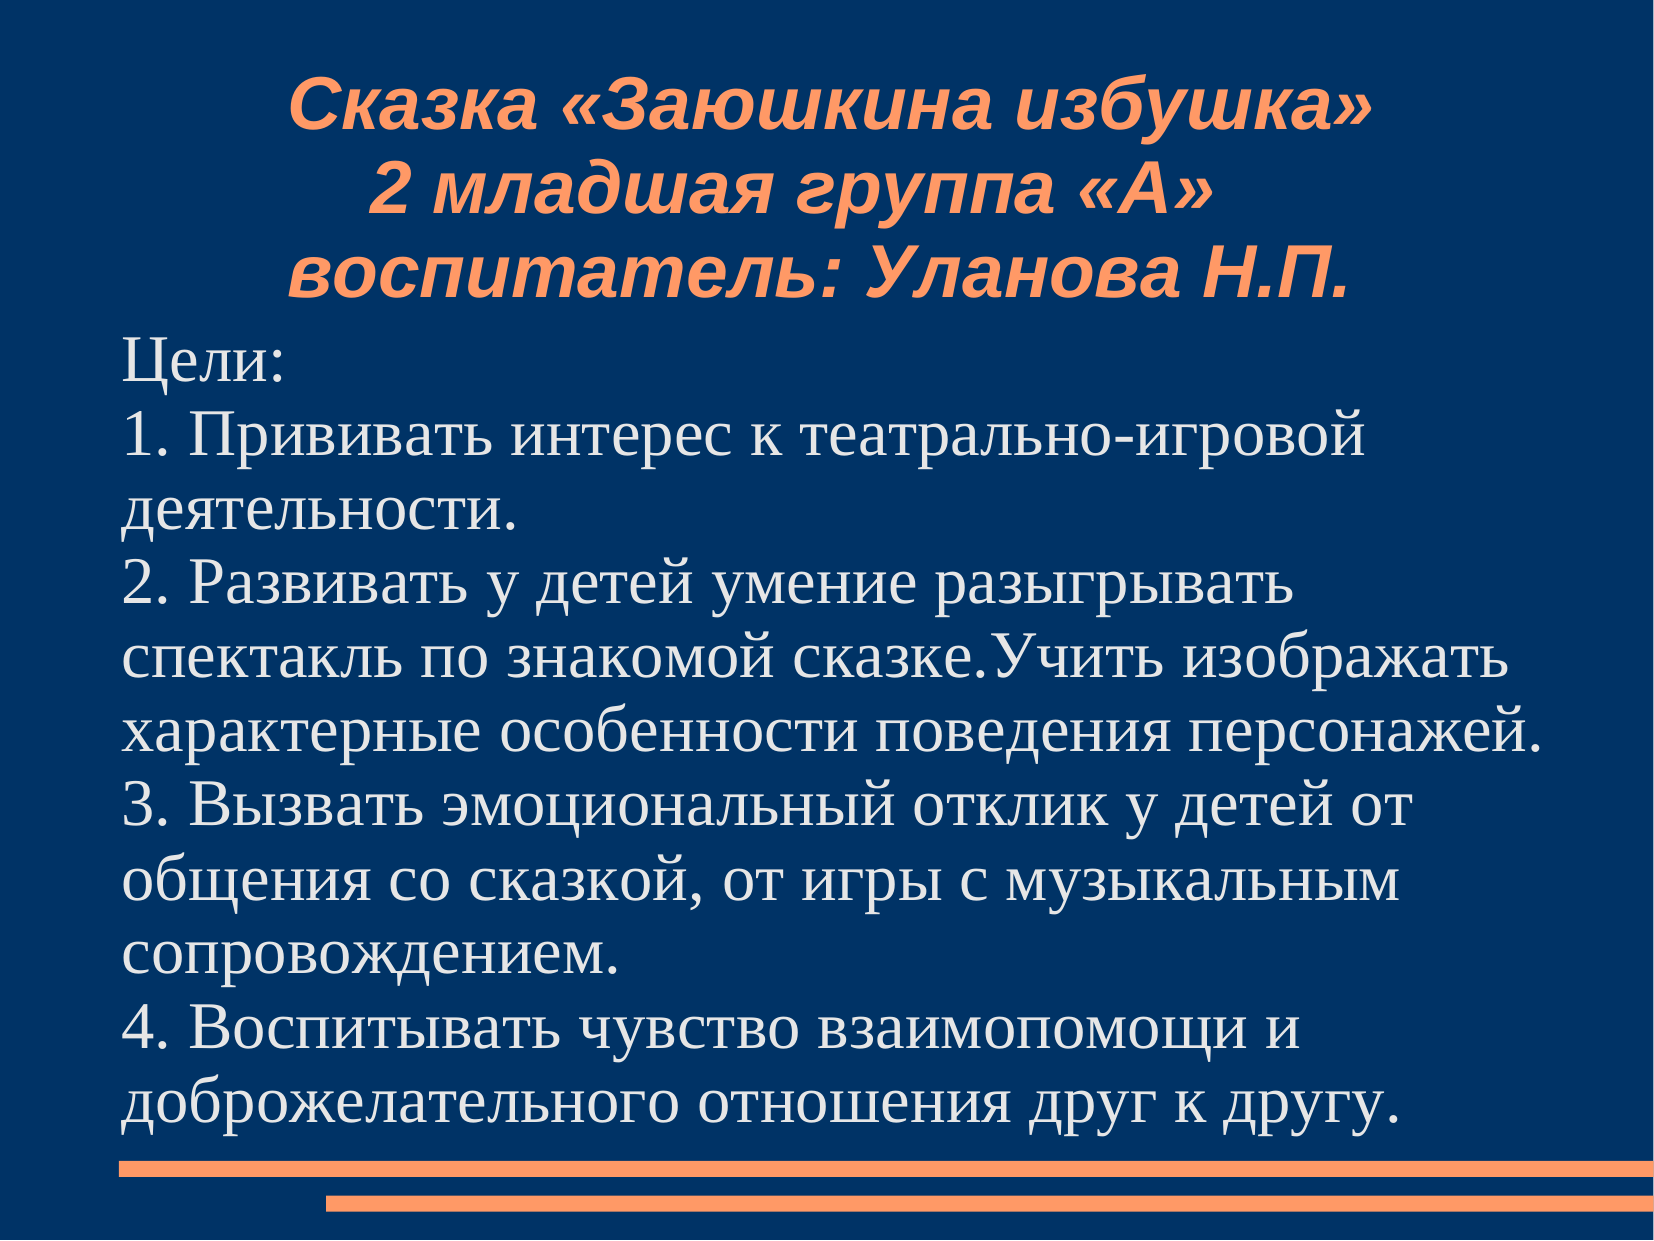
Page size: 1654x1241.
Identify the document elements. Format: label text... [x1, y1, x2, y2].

list Цели: 1. Прививать интерес к театрально-игровой деятельности. 2. Развивать у детей умение разыгрывать спектакль по знакомой сказке.Учить изображать характерные особенности поведения персонажей. 3. Вызвать эмоциональный отклик у детей от общения со сказкой, от игры с музыкальным сопровождением. 4. Воспитывать чувство взаимопомощи и доброжелательного отношения друг к другу. [121, 322, 1561, 1137]
title Сказка «Заюшкина избушка» 2 младшая группа «А» воспитатель: Уланова Н.П. [121, 0, 1534, 322]
